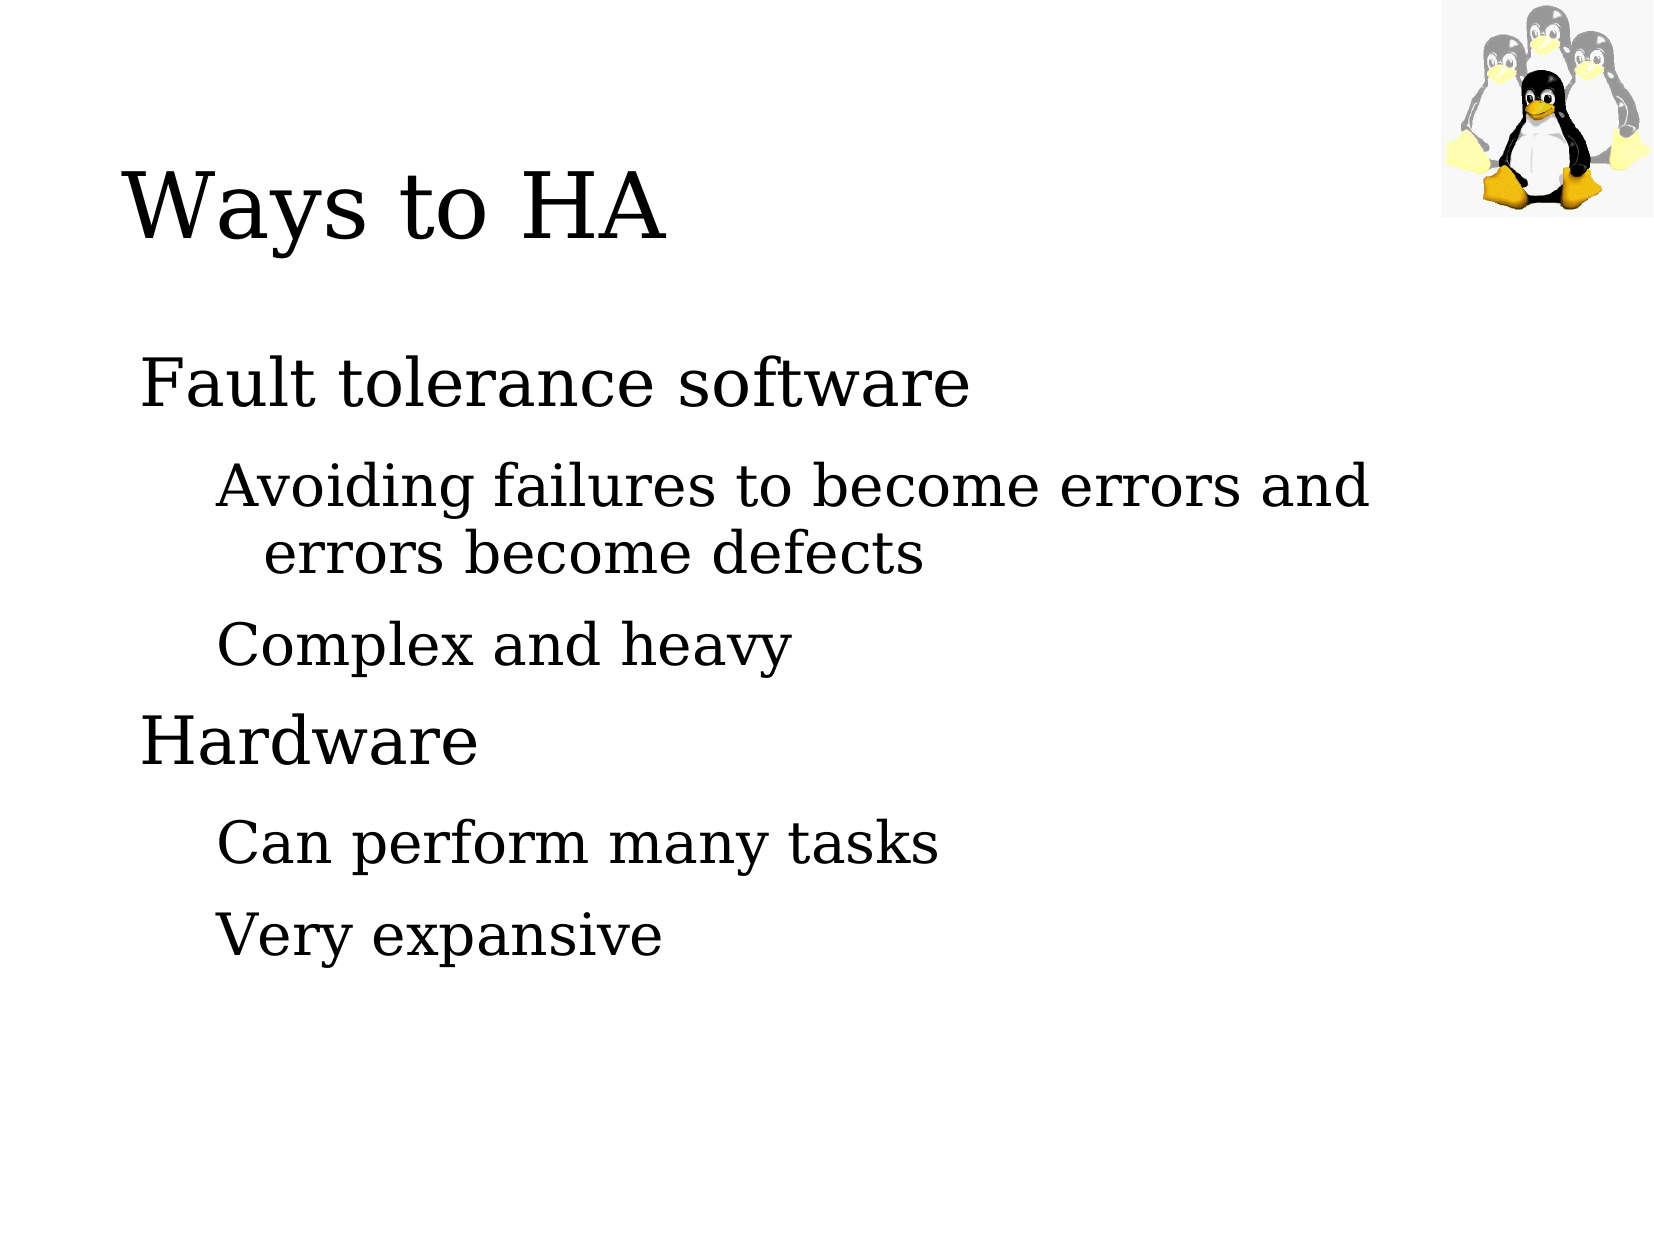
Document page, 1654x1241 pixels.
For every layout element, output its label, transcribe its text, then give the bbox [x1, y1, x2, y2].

list Fault tolerance software Avoiding failures to become errors and errors become defects Complex and heavy Hardware Can perform many tasks Very expansive [121, 344, 1534, 1127]
picture [1441, 0, 1654, 217]
title Ways to HA [121, 102, 1534, 311]
